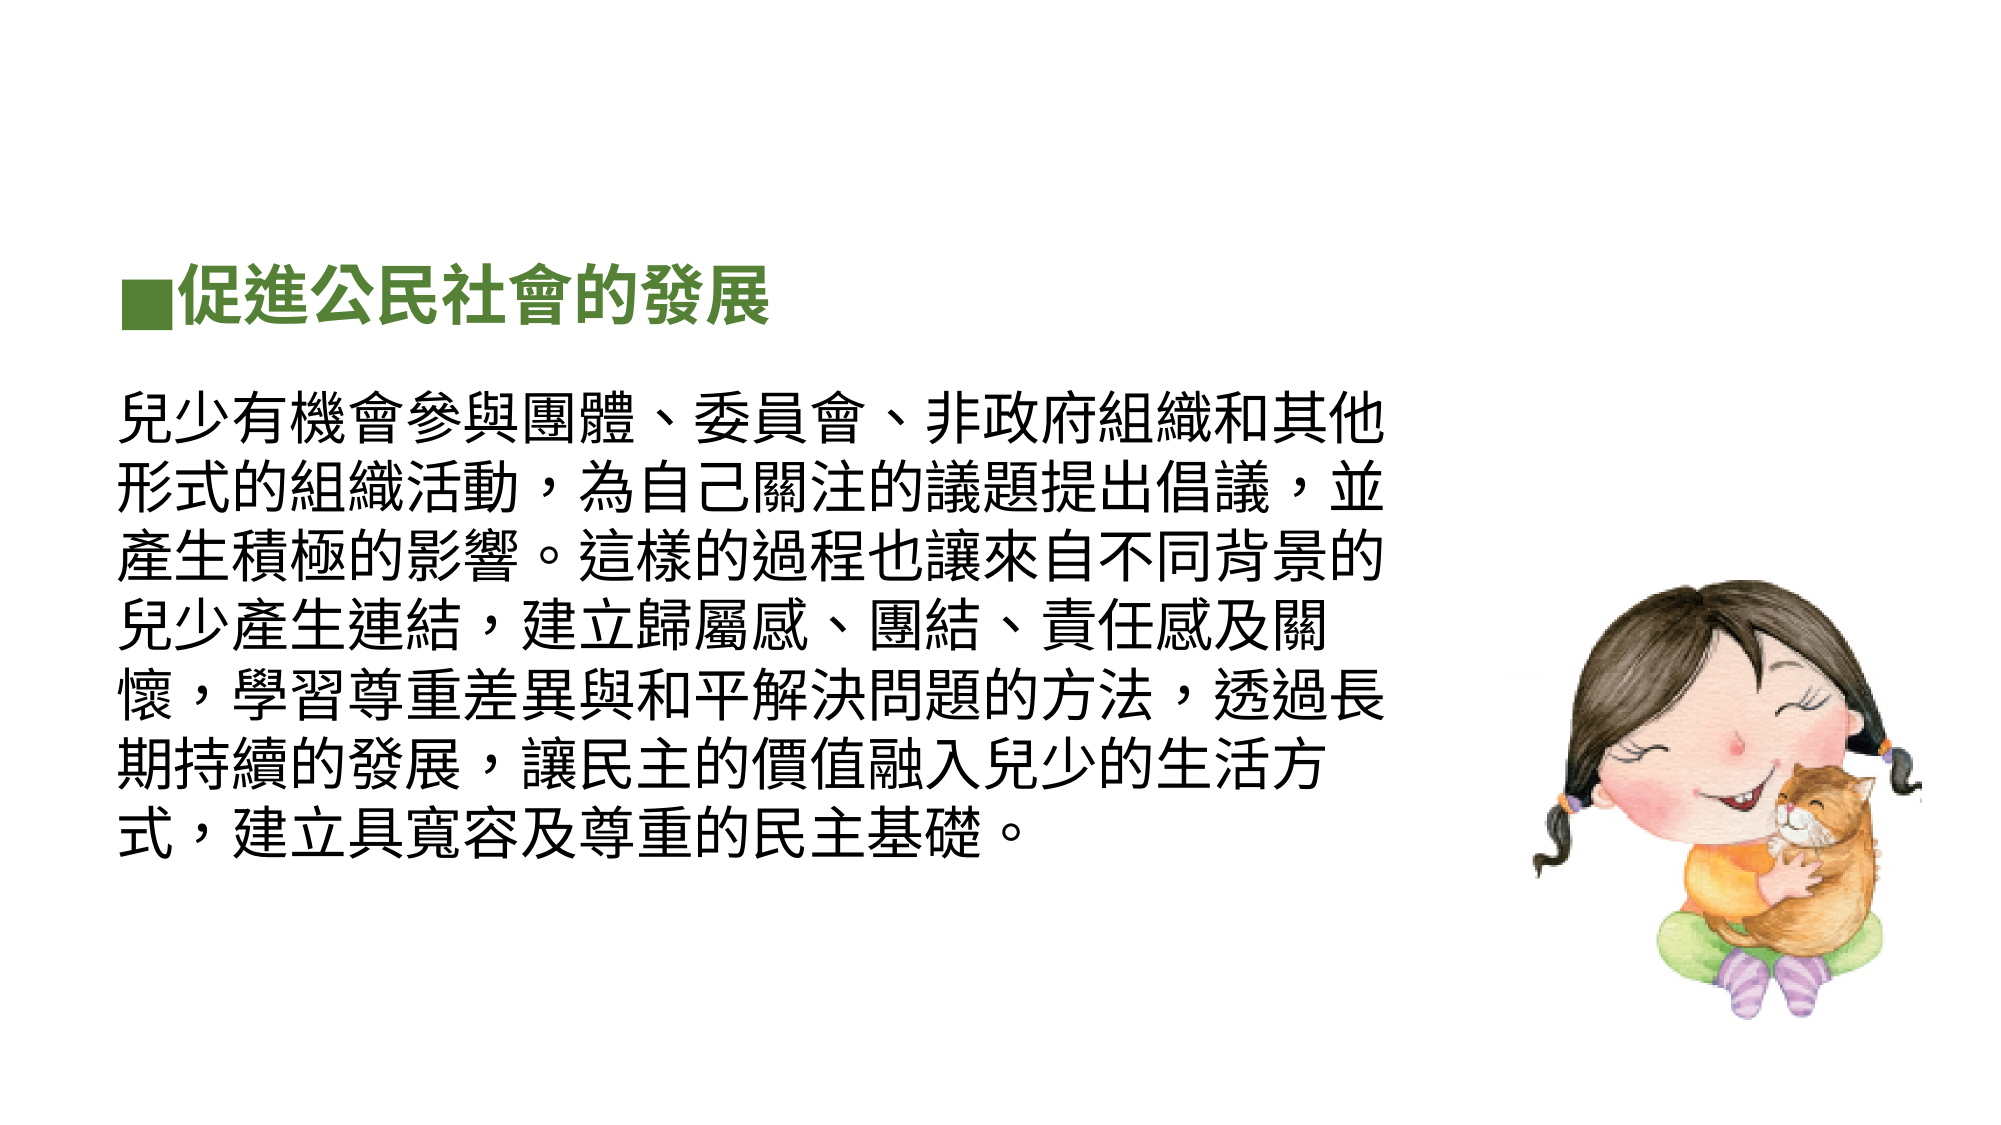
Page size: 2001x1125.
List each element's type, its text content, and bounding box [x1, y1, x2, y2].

picture [1500, 580, 1922, 1050]
list 促進公民社會的發展 兒少有機會參與團體、委員會、非政府組織和其他形式的組織活動，為自己關注的議題提出倡議，並產生積極的影響。這樣的過程也讓來自不同背景的兒少產生連結，建立歸屬感、團結、責任感及關懷，學習尊重差異與和平解決問題的方法，透過長期持續的發展，讓民主的價值融入兒少的生活方式，建立具寬容及尊重的民主基礎。 [101, 166, 1447, 881]
